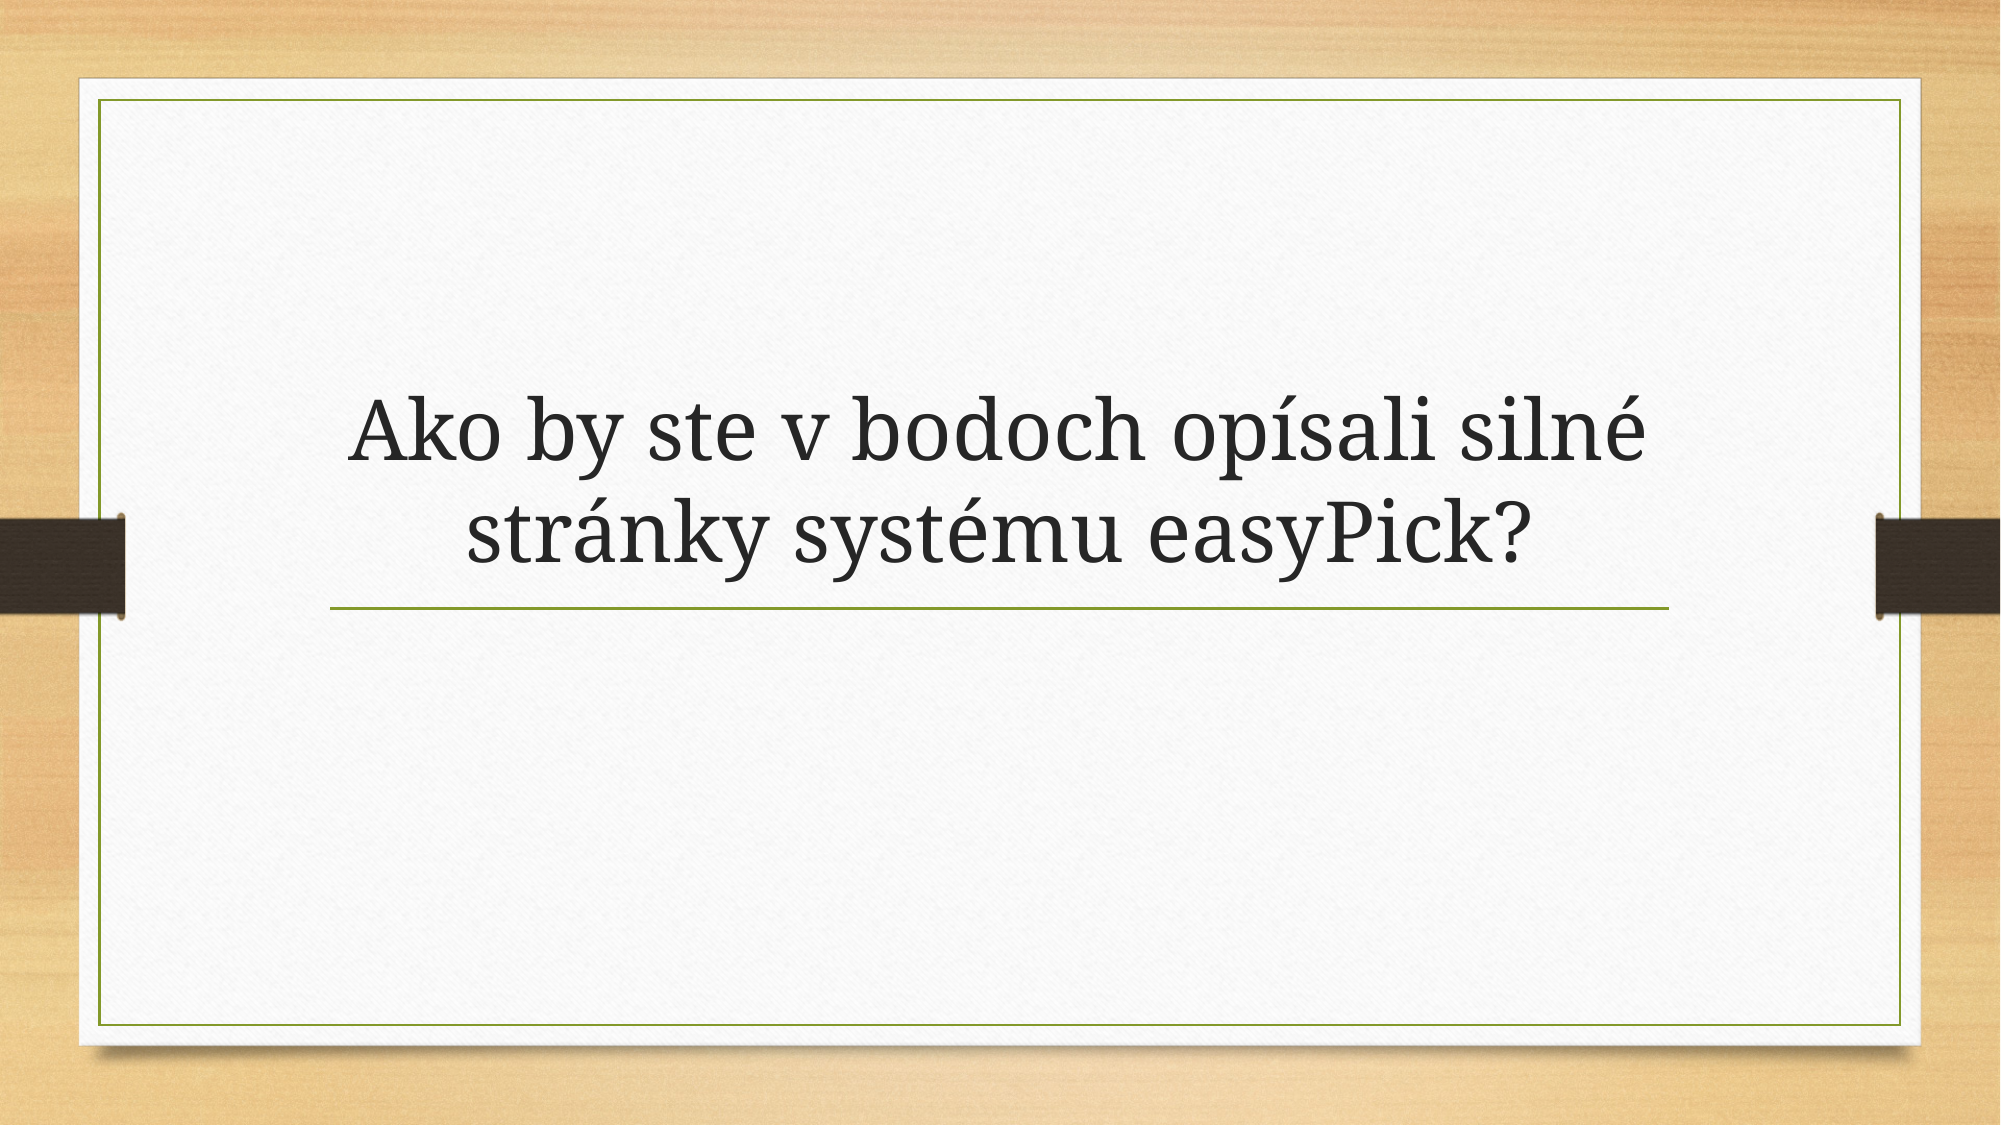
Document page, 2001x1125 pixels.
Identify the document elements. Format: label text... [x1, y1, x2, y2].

title Ako by ste v bodoch opísali silné stránky systému easyPick? [330, 287, 1669, 587]
